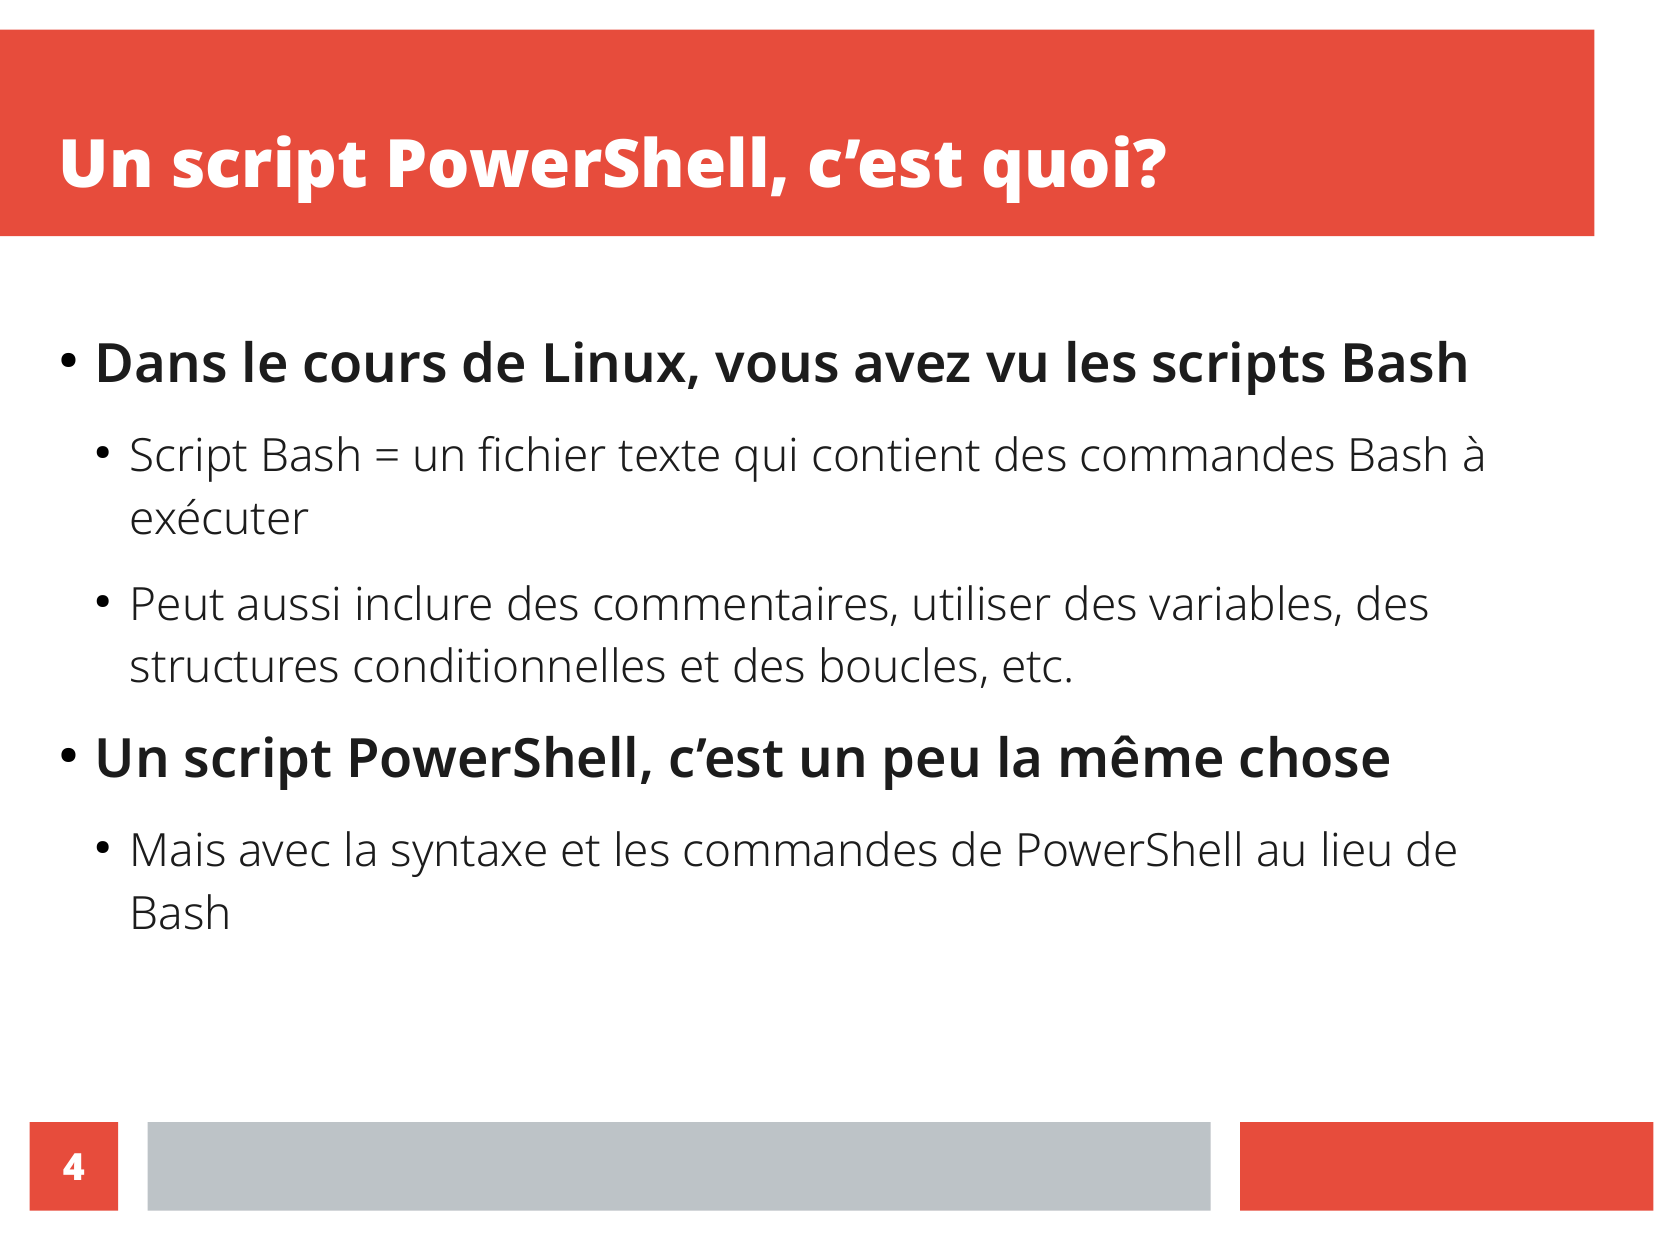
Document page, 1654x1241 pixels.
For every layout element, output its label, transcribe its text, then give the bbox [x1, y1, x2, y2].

title Un script PowerShell, c’est quoi? [59, 59, 1595, 207]
list Dans le cours de Linux, vous avez vu les scripts Bash Script Bash = un fichier texte qui contient des commandes Bash à exécuter Peut aussi inclure des commentaires, utiliser des variables, des structures conditionnelles et des boucles, etc. Un script PowerShell, c’est un peu la même chose Mais avec la syntaxe et les commandes de PowerShell au lieu de Bash [59, 324, 1565, 1093]
